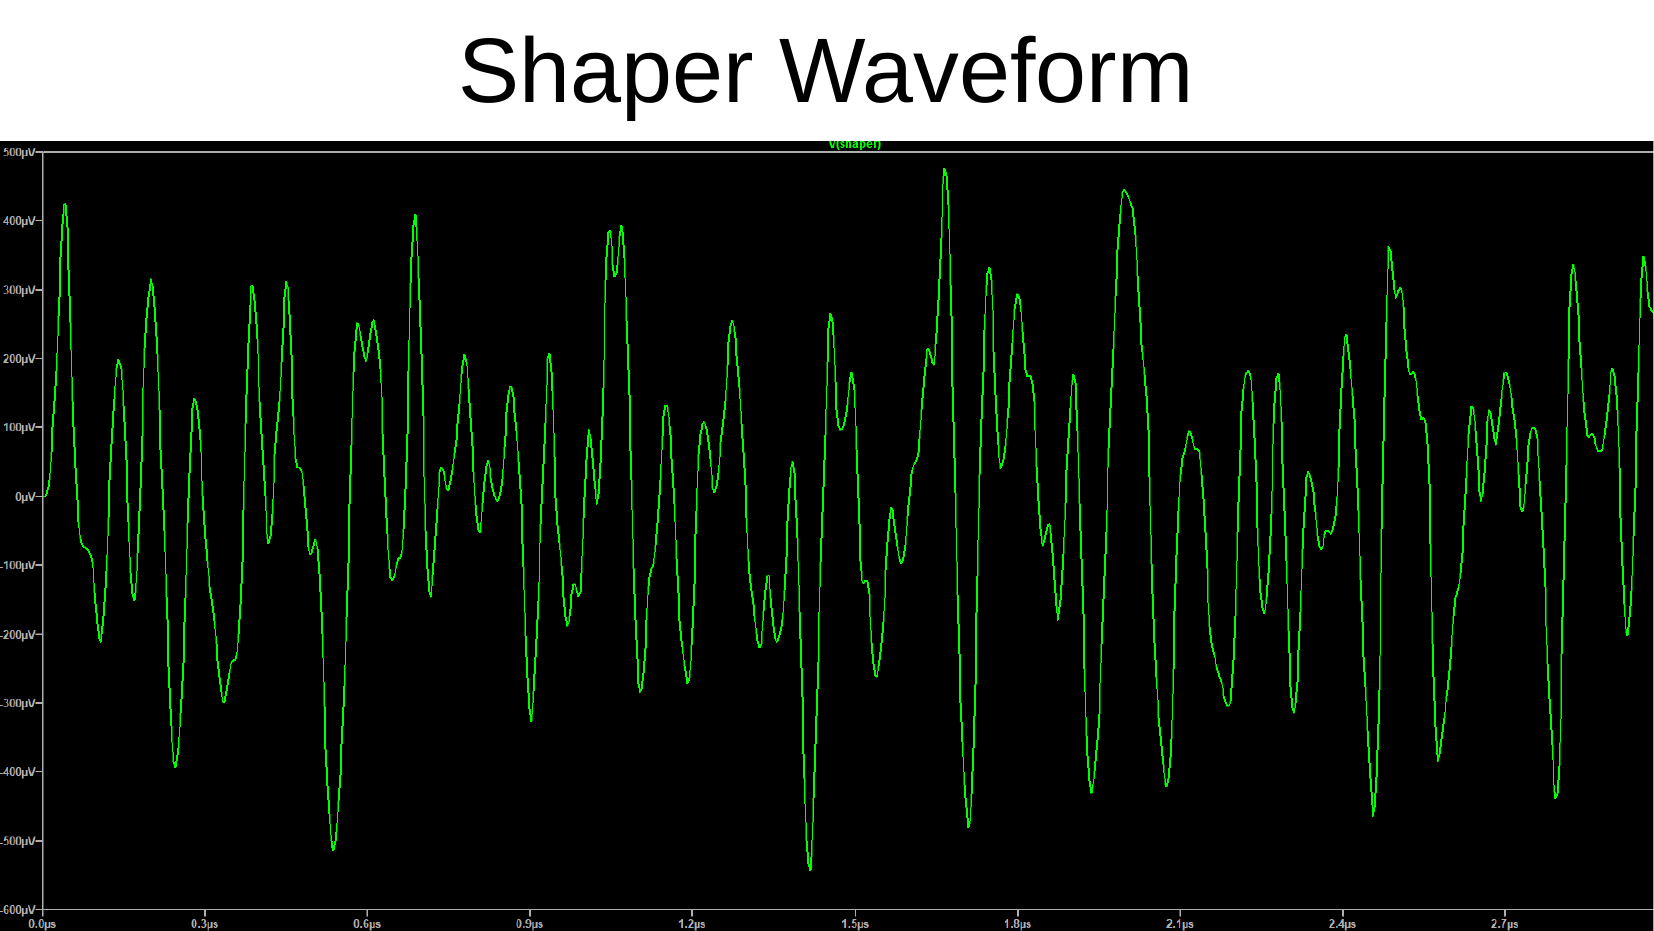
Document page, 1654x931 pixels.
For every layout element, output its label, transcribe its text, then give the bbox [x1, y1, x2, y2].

title Shaper Waveform [82, 0, 1571, 141]
picture [0, 141, 1654, 931]
